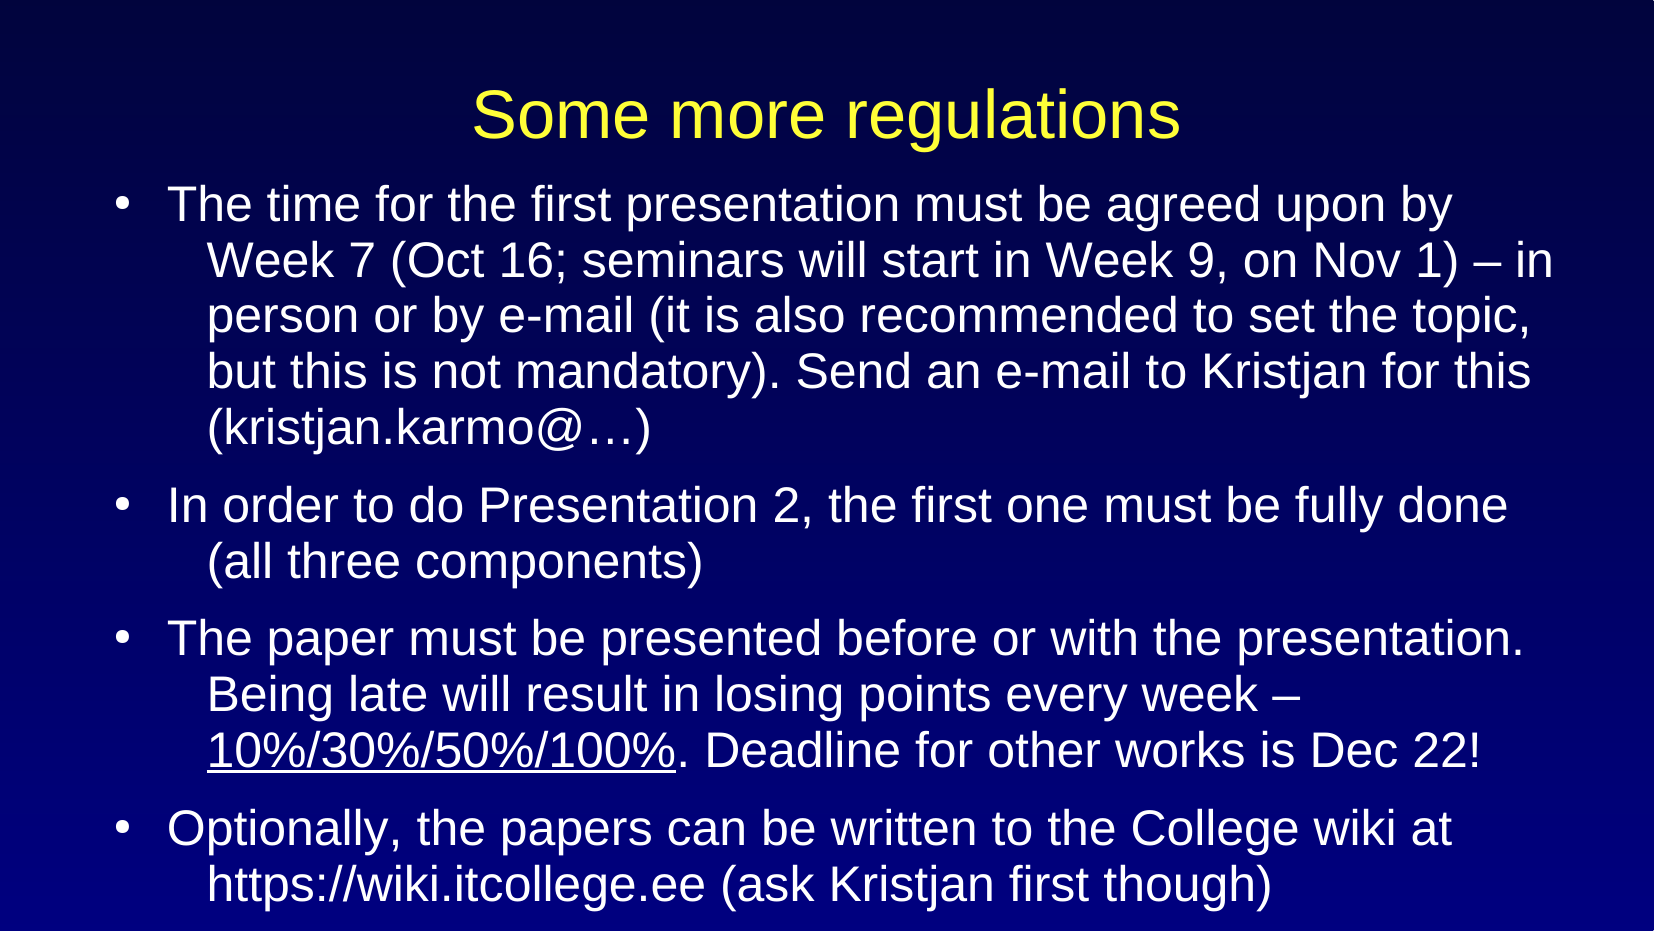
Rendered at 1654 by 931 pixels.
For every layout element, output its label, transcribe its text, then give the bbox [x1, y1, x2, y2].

title Some more regulations [82, 37, 1571, 176]
list The time for the first presentation must be agreed upon by Week 7 (Oct 16; seminars will start in Week 9, on Nov 1) – in person or by e-mail (it is also recommended to set the topic, but this is not mandatory). Send an e-mail to Kristjan for this (kristjan.karmo@…) In order to do Presentation 2, the first one must be fully done (all three components) The paper must be presented before or with the presentation. Being late will result in losing points every week – 10%/30%/50%/100%. Deadline for other works is Dec 22! Optionally, the papers can be written to the College wiki at https://wiki.itcollege.ee (ask Kristjan first though) [82, 176, 1571, 912]
